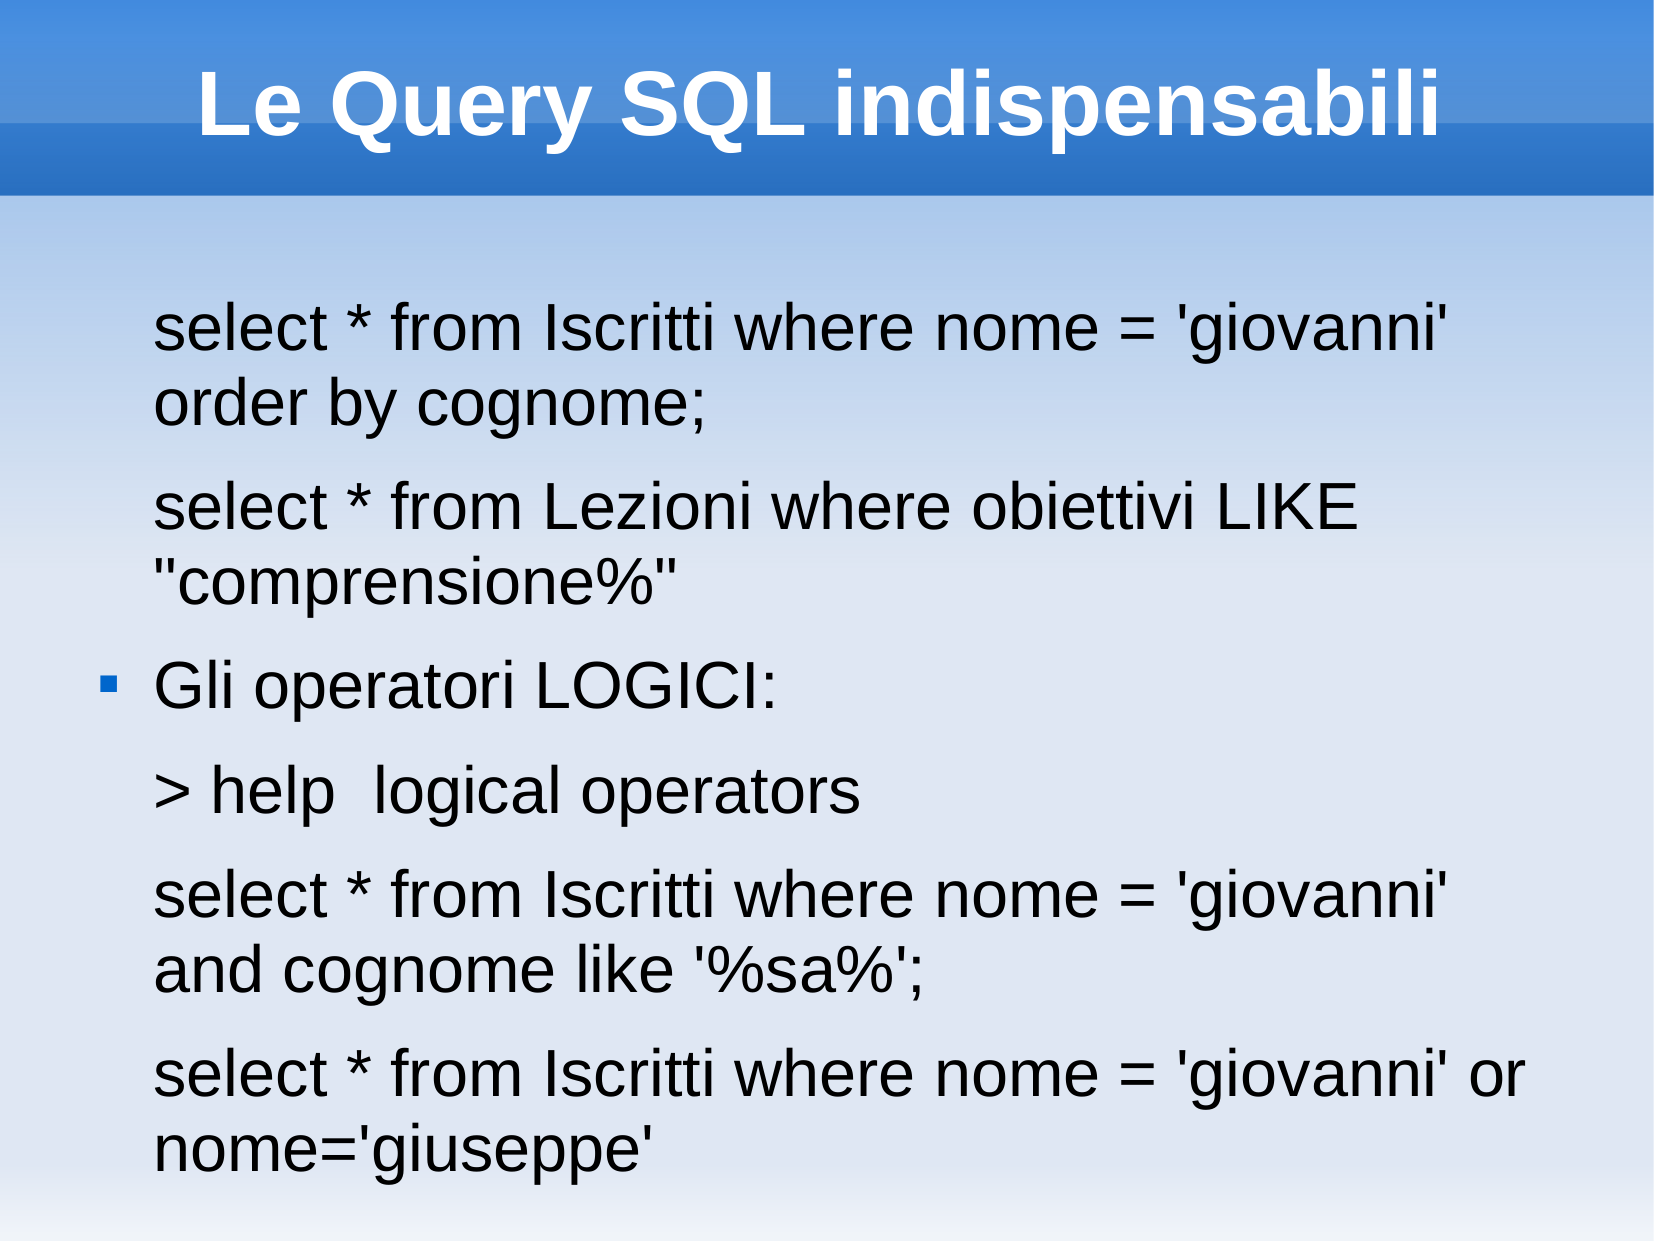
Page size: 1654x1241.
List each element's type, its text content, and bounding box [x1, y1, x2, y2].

list select * from Iscritti where nome = 'giovanni' order by cognome; select * from Lezioni where obiettivi LIKE "comprensione%" Gli operatori LOGICI: > help logical operators select * from Iscritti where nome = 'giovanni' and cognome like '%sa%'; select * from Iscritti where nome = 'giovanni' or nome='giuseppe' [82, 290, 1571, 1241]
picture [0, 0, 1654, 1241]
title Le Query SQL indispensabili [76, 7, 1565, 200]
